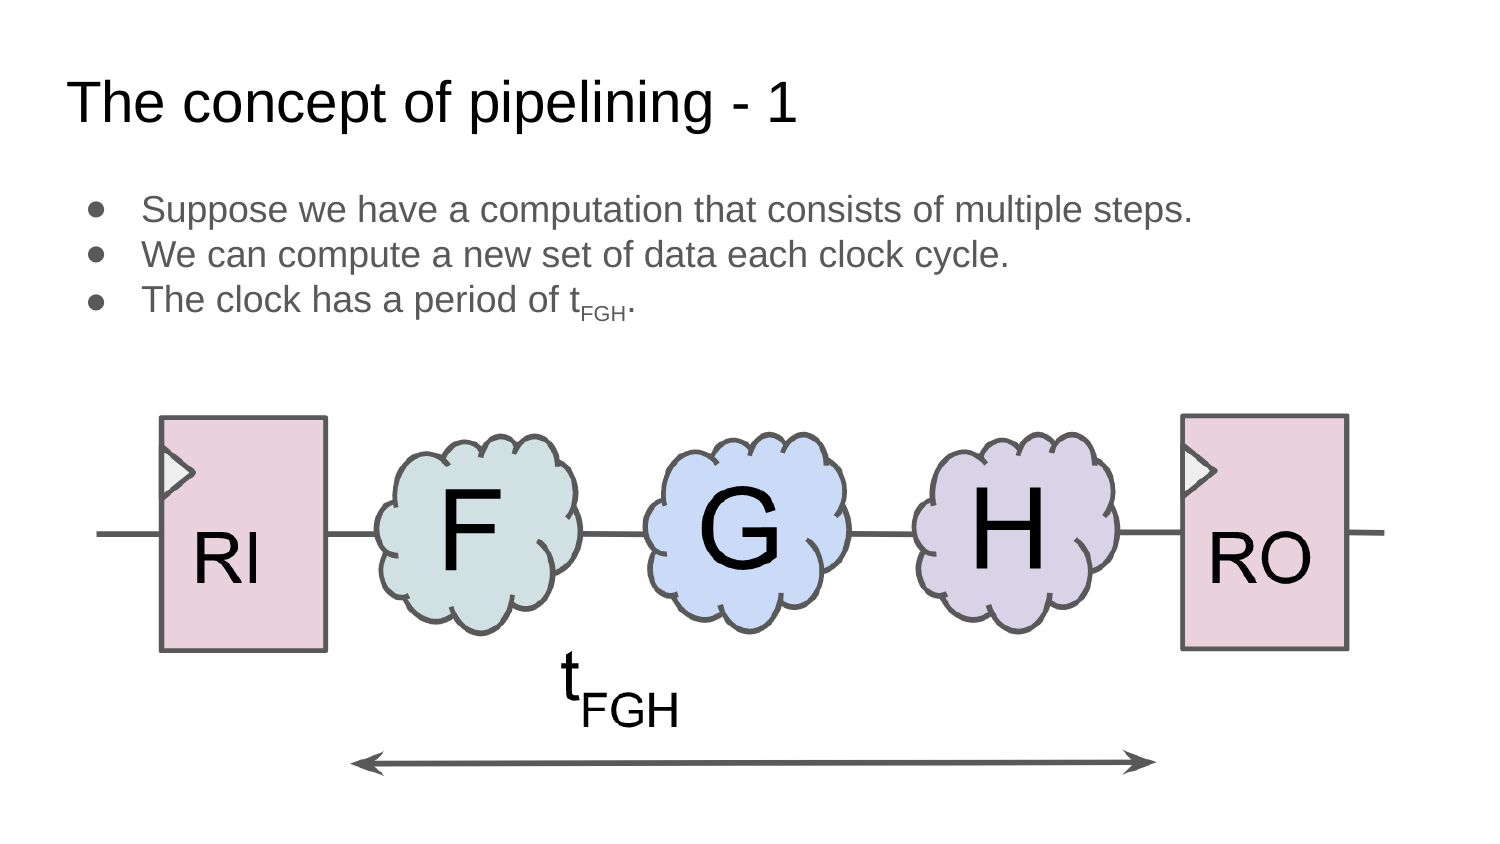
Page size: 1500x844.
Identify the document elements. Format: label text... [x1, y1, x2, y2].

picture [88, 405, 1397, 784]
title The concept of pipelining - 1 [51, 48, 1449, 143]
list Suppose we have a computation that consists of multiple steps. We can compute a new set of data each clock cycle. The clock has a period of tFGH. [51, 169, 1449, 359]
